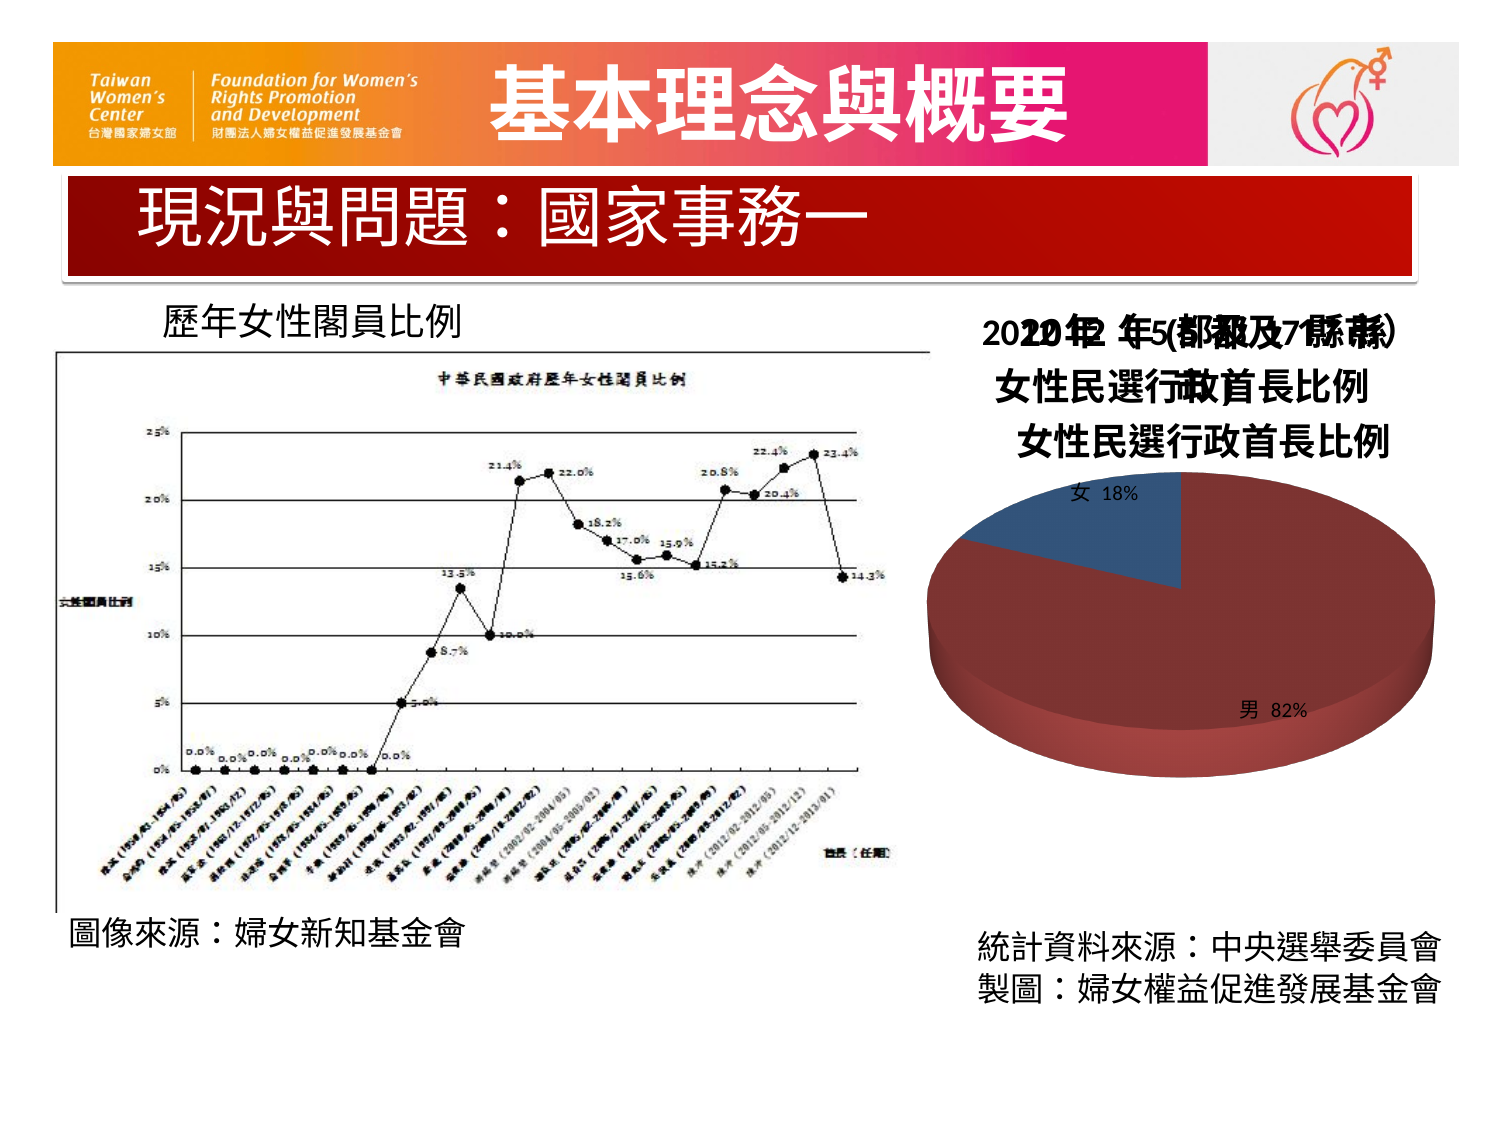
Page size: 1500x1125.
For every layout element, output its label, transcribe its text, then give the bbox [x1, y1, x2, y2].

text_box 統計資料來源：中央選舉委員會 製圖：婦女權益促進發展基金會 [963, 917, 1458, 1097]
title 基本理念與概要 [171, 42, 1388, 161]
chart [879, 290, 1483, 847]
text_box 歷年女性閣員比例 [147, 290, 621, 352]
list 現況與問題：國家事務一 [64, 172, 1415, 279]
text_box 圖像來源：婦女新知基金會 [53, 905, 491, 961]
picture [53, 349, 933, 913]
